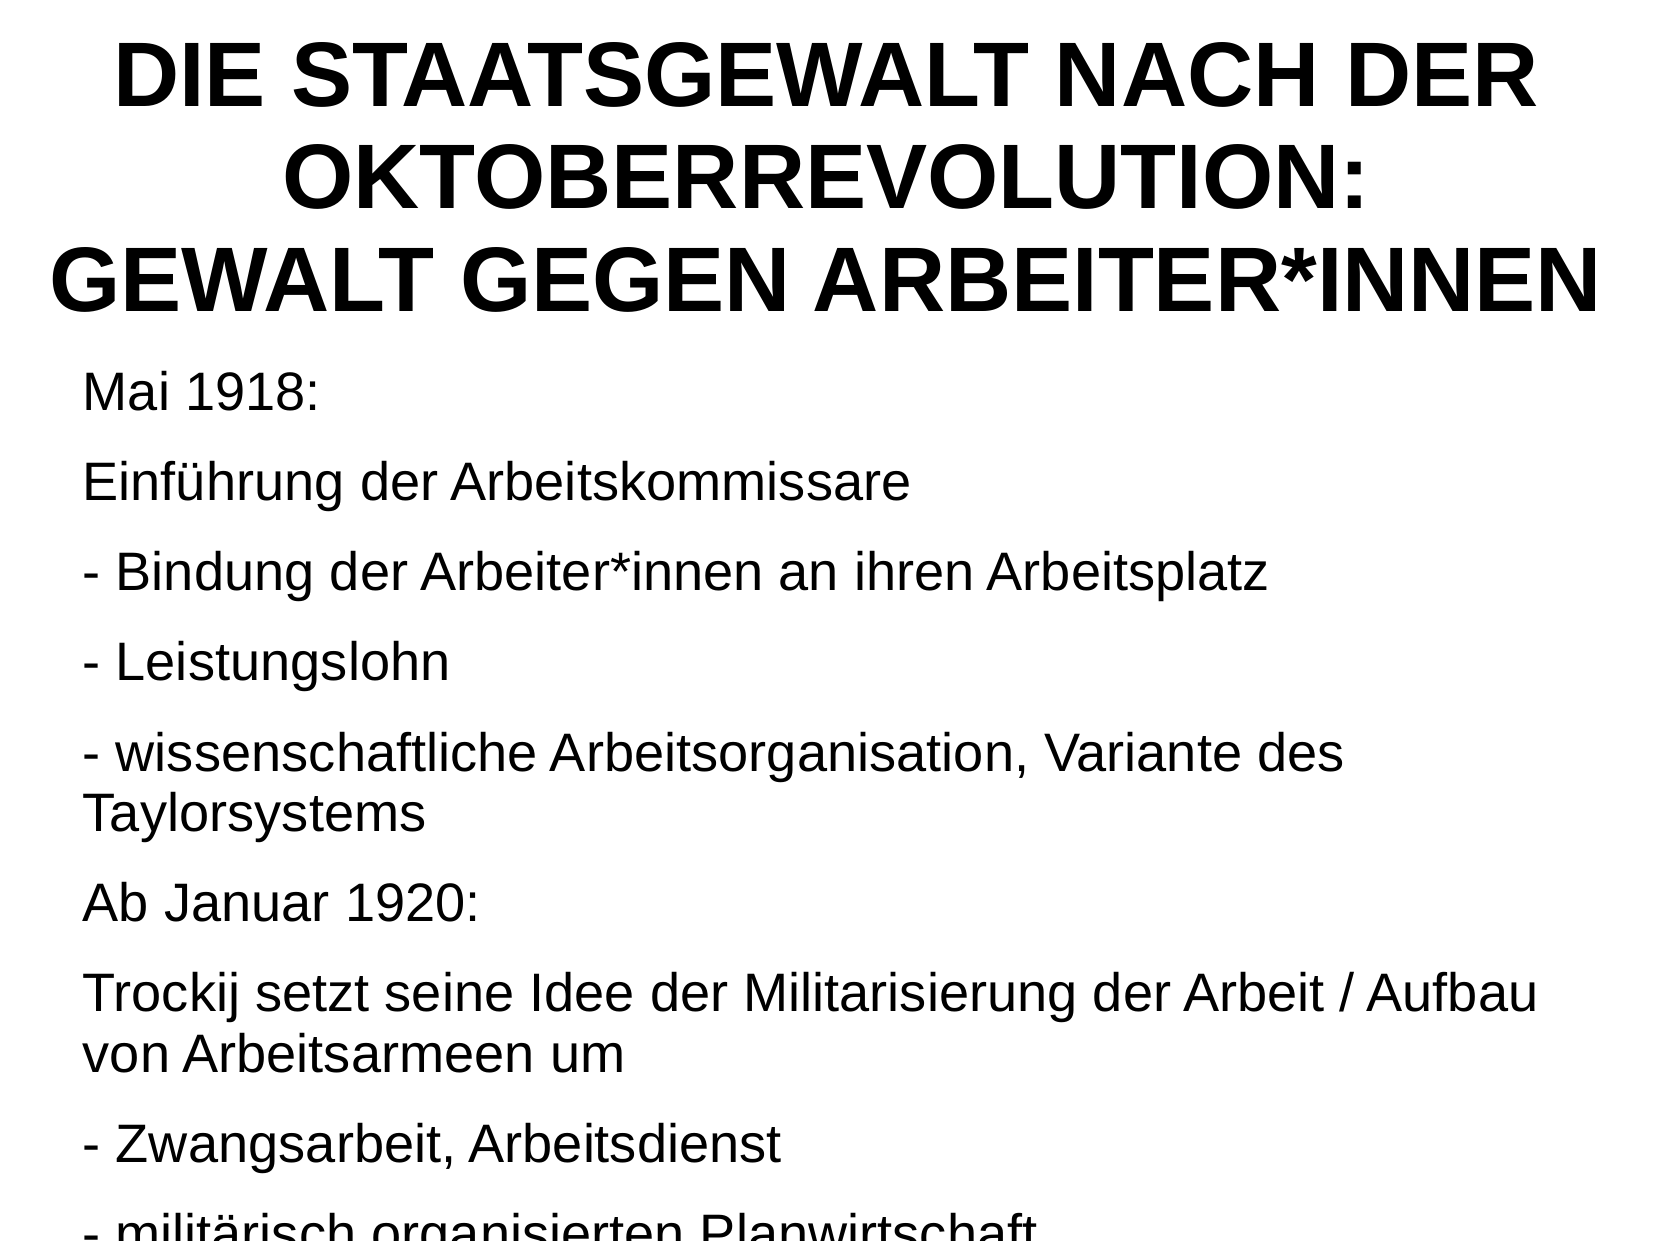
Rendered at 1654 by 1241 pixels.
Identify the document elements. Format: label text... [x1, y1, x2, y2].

title DIE STAATSGEWALT NACH DER OKTOBERREVOLUTION: GEWALT GEGEN ARBEITER*INNEN [35, 0, 1619, 383]
list Mai 1918: Einführung der Arbeitskommissare - Bindung der Arbeiter*innen an ihren Arbeitsplatz - Leistungslohn - wissenschaftliche Arbeitsorganisation, Variante des Taylorsystems Ab Januar 1920: Trockij setzt seine Idee der Militarisierung der Arbeit / Aufbau von Arbeitsarmeen um - Zwangsarbeit, Arbeitsdienst - militärisch organisierten Planwirtschaft [82, 271, 1630, 1241]
